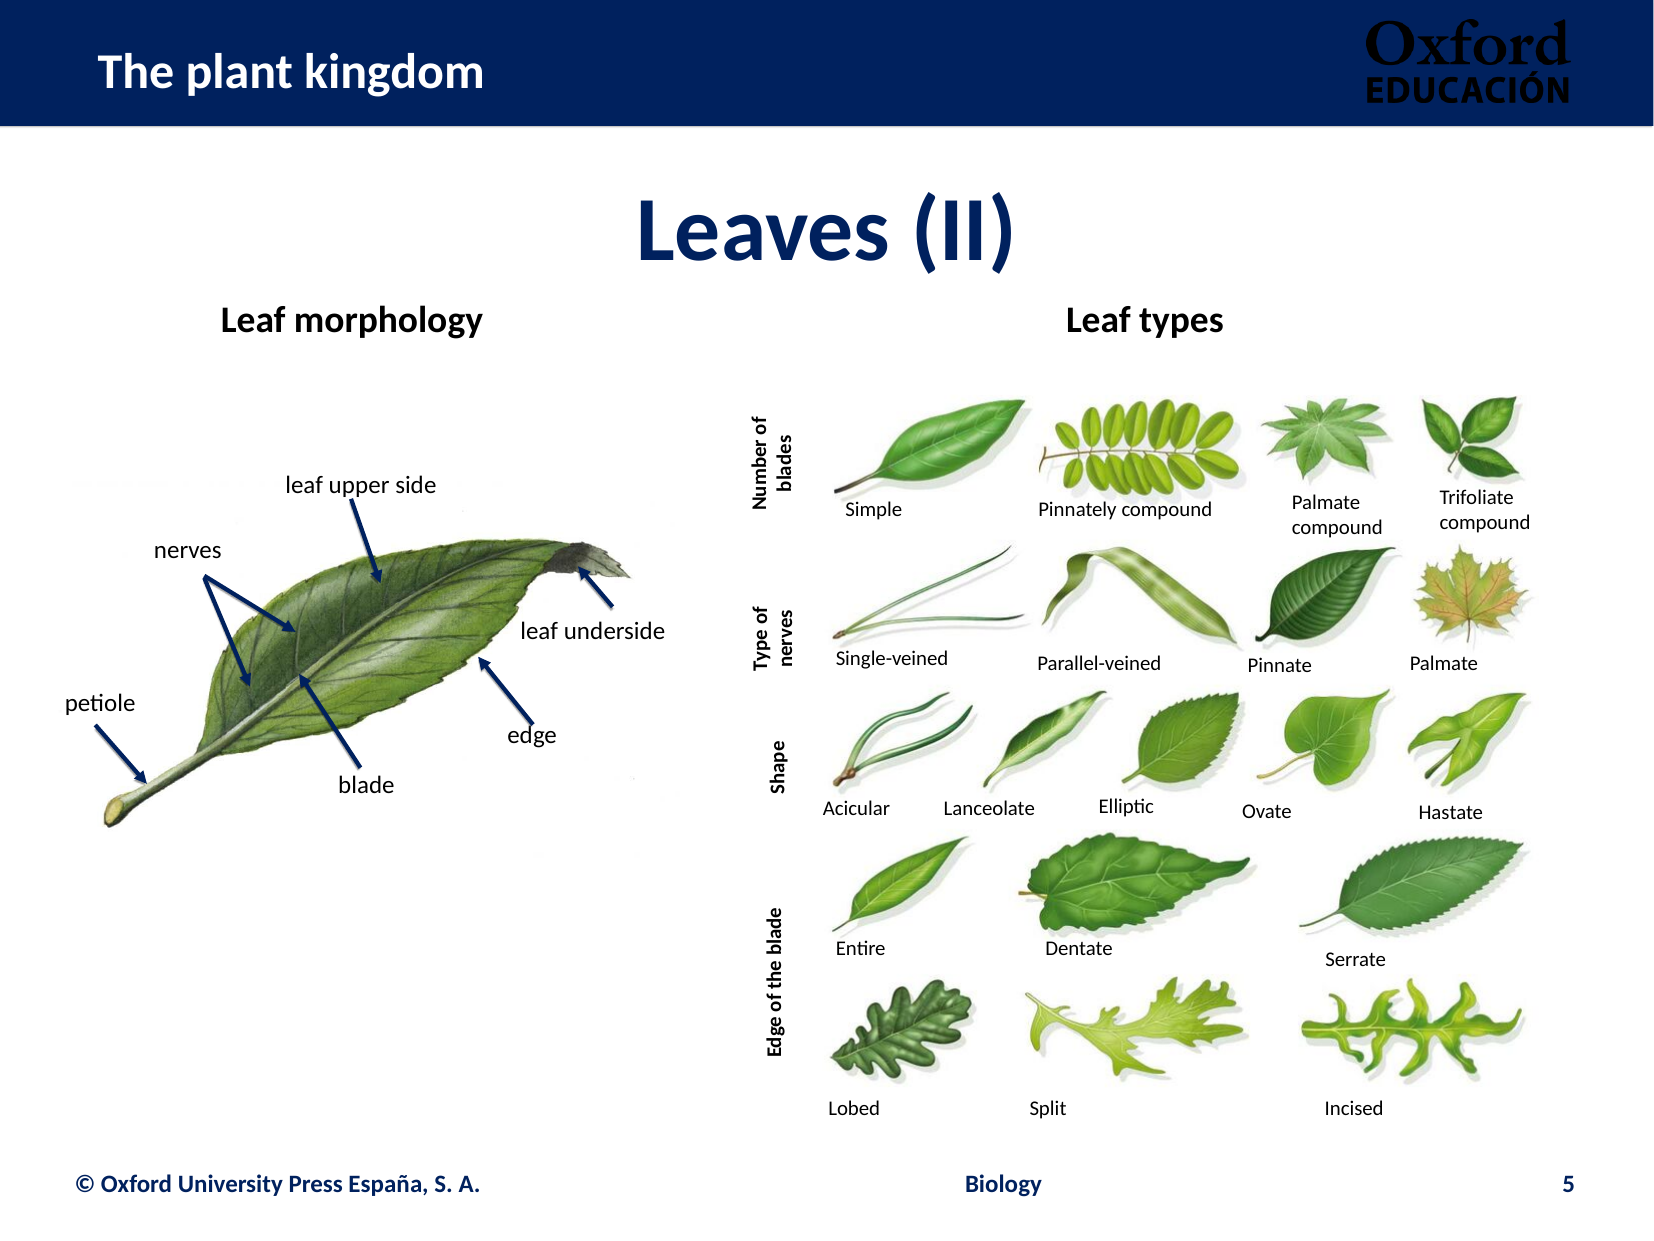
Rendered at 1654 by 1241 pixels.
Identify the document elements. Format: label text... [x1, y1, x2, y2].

text_box petiole [50, 678, 182, 724]
text_box Pinnately compound [1023, 488, 1277, 528]
text_box nerves [139, 525, 271, 571]
text_box Palmate [1395, 642, 1567, 682]
slide_number <number> [1442, 1149, 1591, 1216]
text_box Leaf morphology [95, 287, 609, 348]
text_box Trifoliate compound [1424, 476, 1568, 542]
picture [768, 347, 1539, 1119]
slide_number © Oxford University Press España, S. A. [59, 1149, 564, 1216]
text_box Ovate [1227, 790, 1398, 830]
title Leaves (II) [0, 125, 1654, 321]
text_box Lobed [813, 1086, 946, 1127]
text_box Incised [1309, 1086, 1442, 1127]
text_box Acicular [808, 787, 928, 828]
text_box Simple [830, 488, 961, 528]
text_box Parallel-veined [1022, 642, 1209, 682]
text_box Single-veined [821, 637, 1004, 678]
text_box Number of blades [737, 372, 803, 556]
text_box leaf underside [505, 606, 721, 652]
text_box Elliptic [1083, 784, 1233, 825]
text_box Palmate compound [1277, 481, 1421, 546]
text_box Edge of the blade [752, 871, 793, 1073]
text_box Lanceolate [928, 787, 1078, 828]
text_box Dentate [1030, 926, 1145, 967]
text_box Leaf types [1003, 287, 1287, 348]
text_box Shape [756, 692, 796, 844]
text_box leaf upper side [270, 460, 506, 506]
text_box edge [492, 711, 609, 757]
footer Biology [564, 1149, 1442, 1216]
text_box Serrate [1310, 938, 1443, 979]
text_box Split [1014, 1086, 1147, 1127]
text_box Hastate [1403, 790, 1553, 831]
text_box blade [323, 761, 438, 807]
text_box Type of nerves [738, 566, 804, 712]
picture [36, 481, 685, 866]
text_box Entire [821, 927, 936, 967]
text_box Pinnate [1232, 644, 1400, 685]
